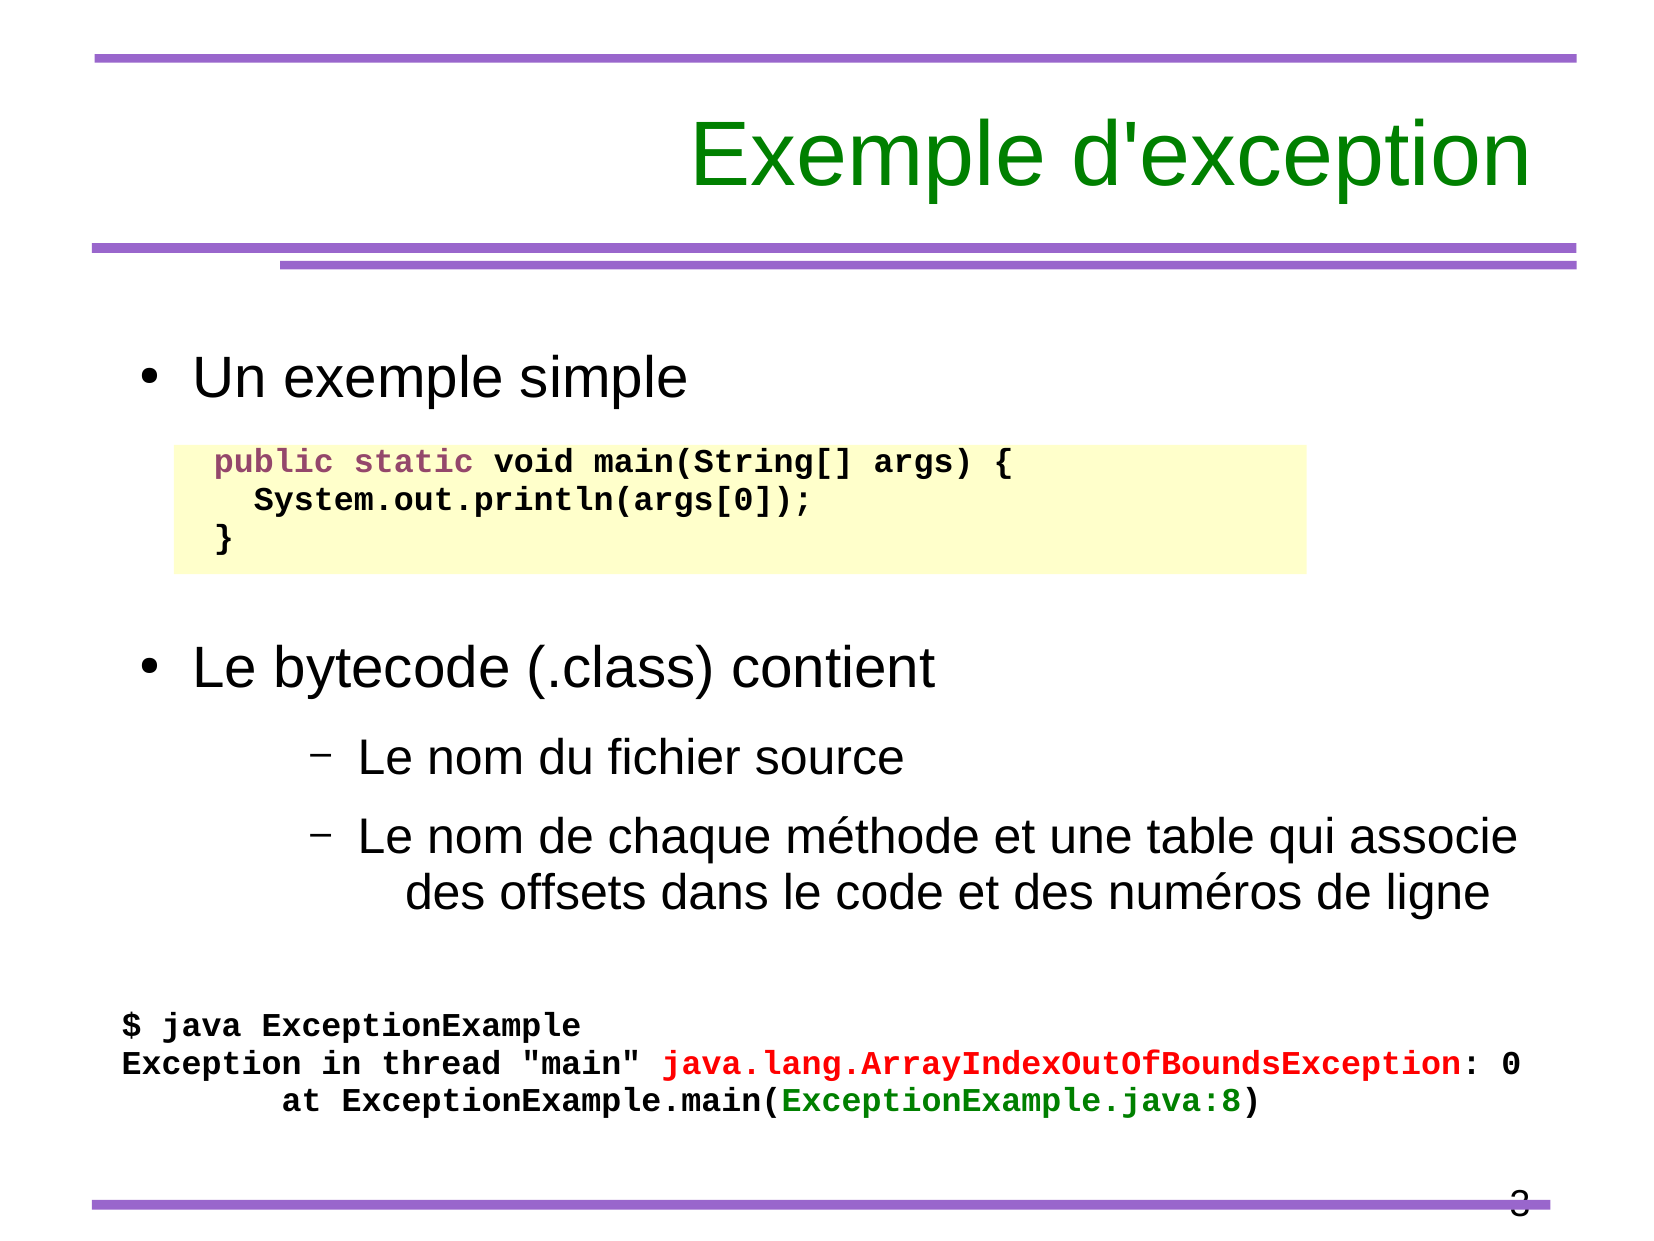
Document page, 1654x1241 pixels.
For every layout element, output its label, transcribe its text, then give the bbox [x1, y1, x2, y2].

list Un exemple simple Le bytecode (.class) contient Le nom du fichier source Le nom de chaque méthode et une table qui associe des offsets dans le code et des numéros de ligne [121, 344, 1534, 933]
title Exemple d'exception [121, 49, 1534, 257]
text_box public static void main(String[] args) { System.out.println(args[0]); } [173, 444, 1307, 575]
text_box $ java ExceptionExample Exception in thread "main" java.lang.ArrayIndexOutOfBoundsException: 0 at ExceptionExample.main(ExceptionExample.java:8) [121, 1008, 1522, 1122]
